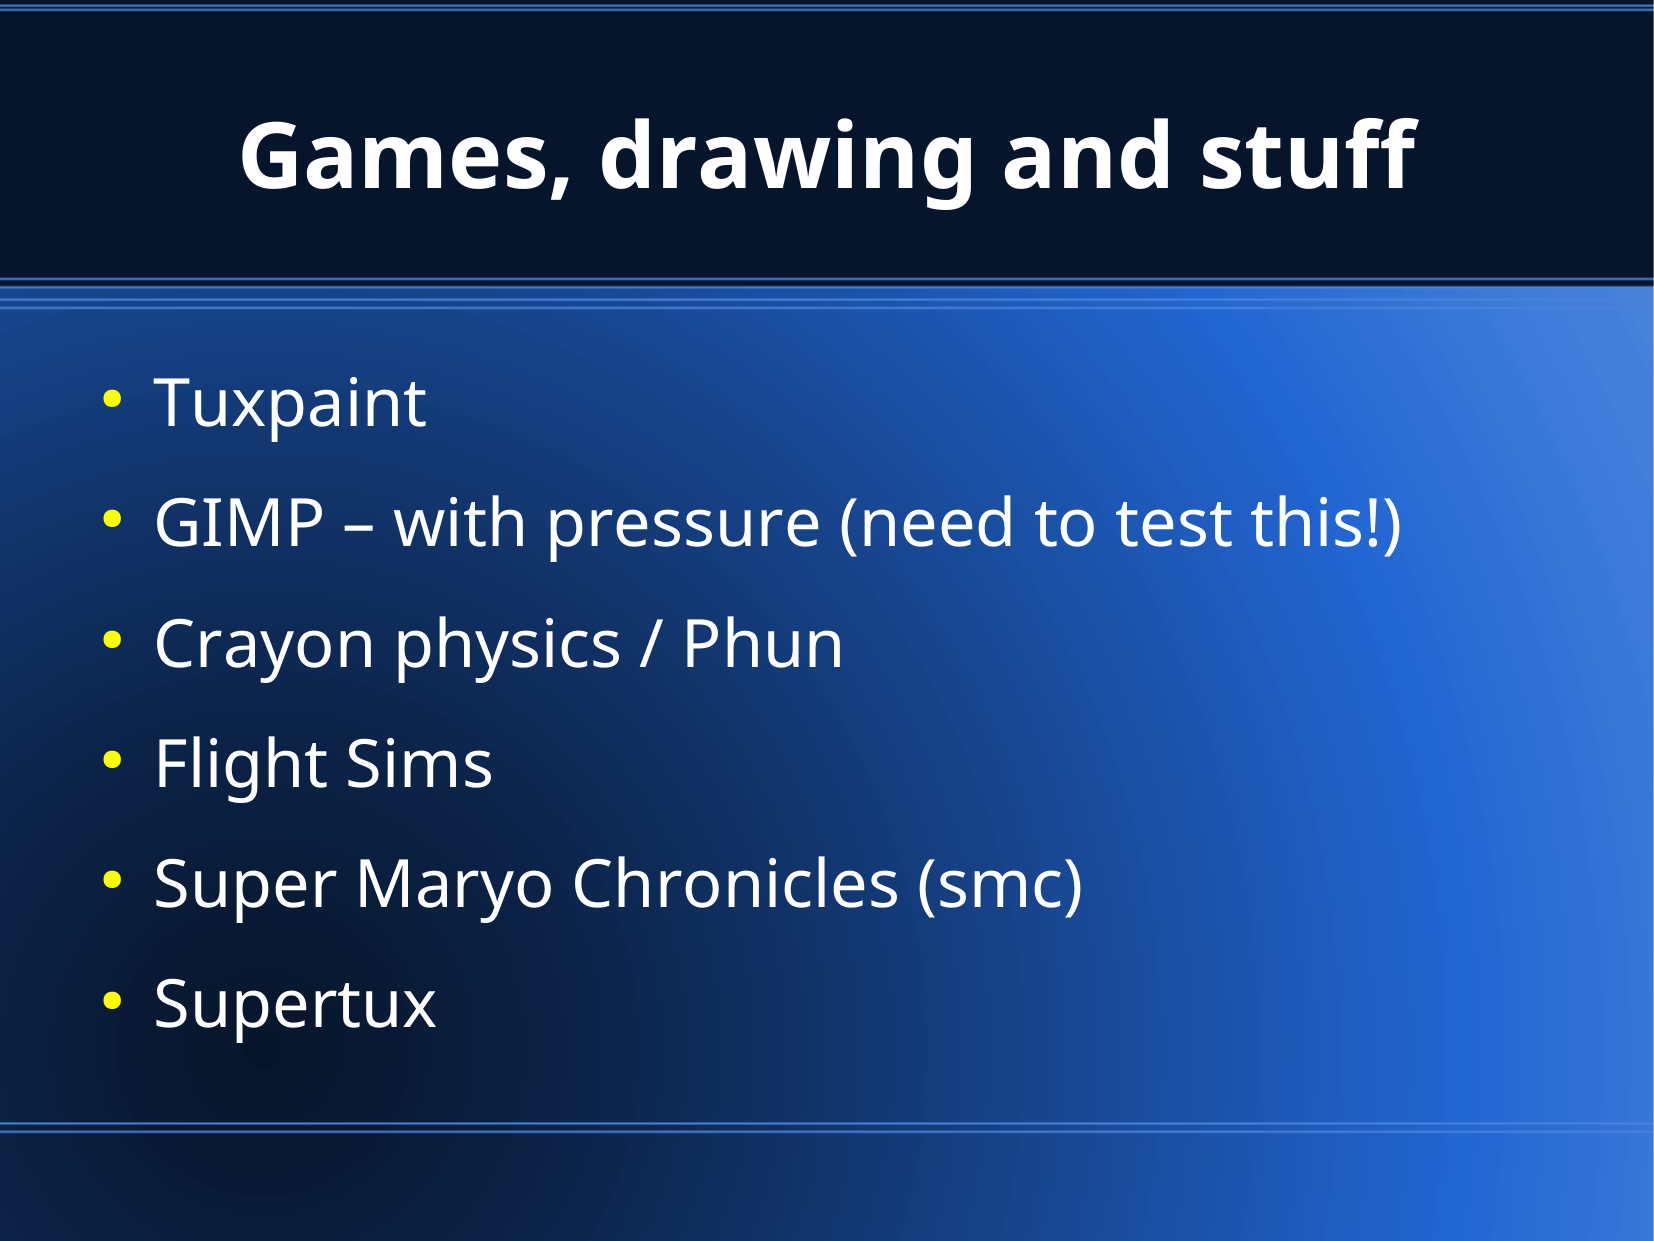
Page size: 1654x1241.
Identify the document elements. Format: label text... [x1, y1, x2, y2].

title Games, drawing and stuff [82, 49, 1571, 257]
list Tuxpaint GIMP – with pressure (need to test this!) Crayon physics / Phun Flight Sims Super Maryo Chronicles (smc) Supertux [82, 355, 1571, 1174]
picture [0, 0, 1654, 1241]
